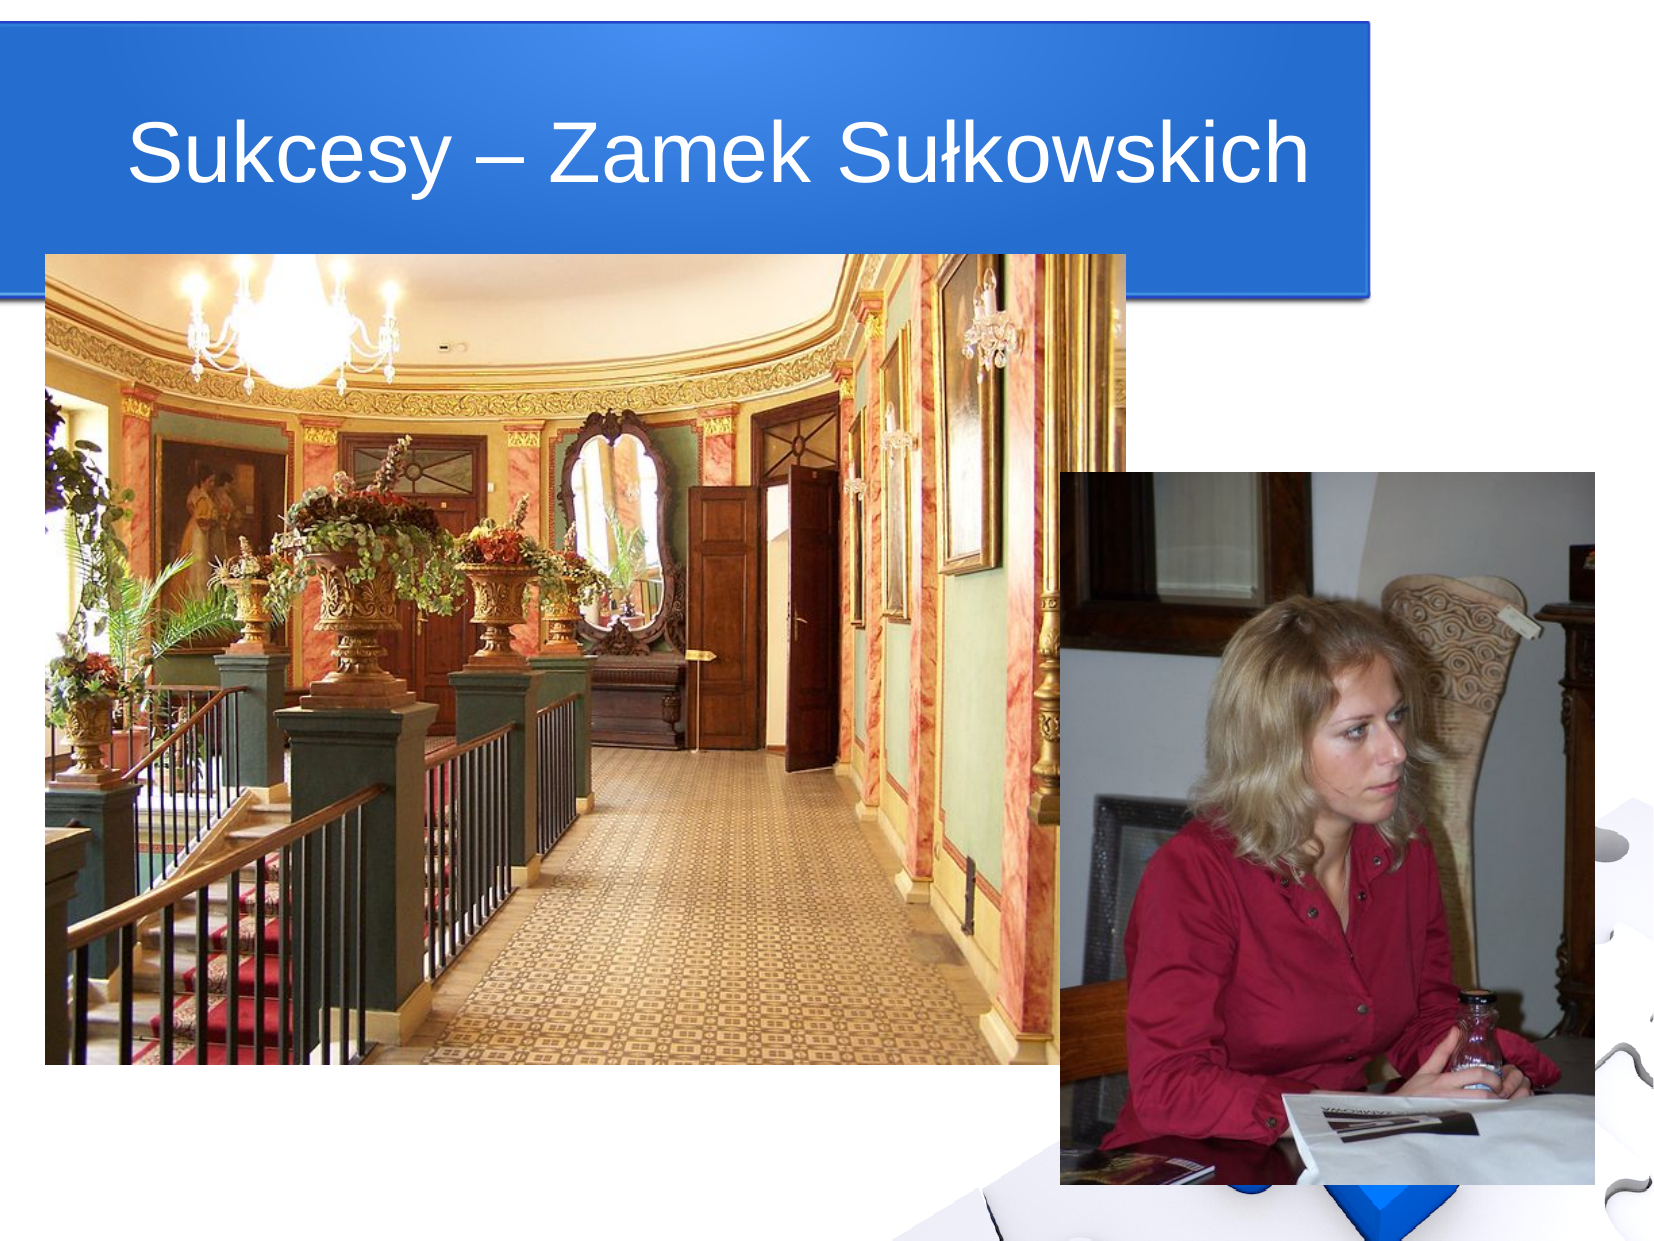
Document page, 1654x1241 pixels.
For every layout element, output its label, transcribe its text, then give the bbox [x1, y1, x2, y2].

title Sukcesy – Zamek Sułkowskich [82, 49, 1356, 257]
picture [0, 21, 1654, 1241]
